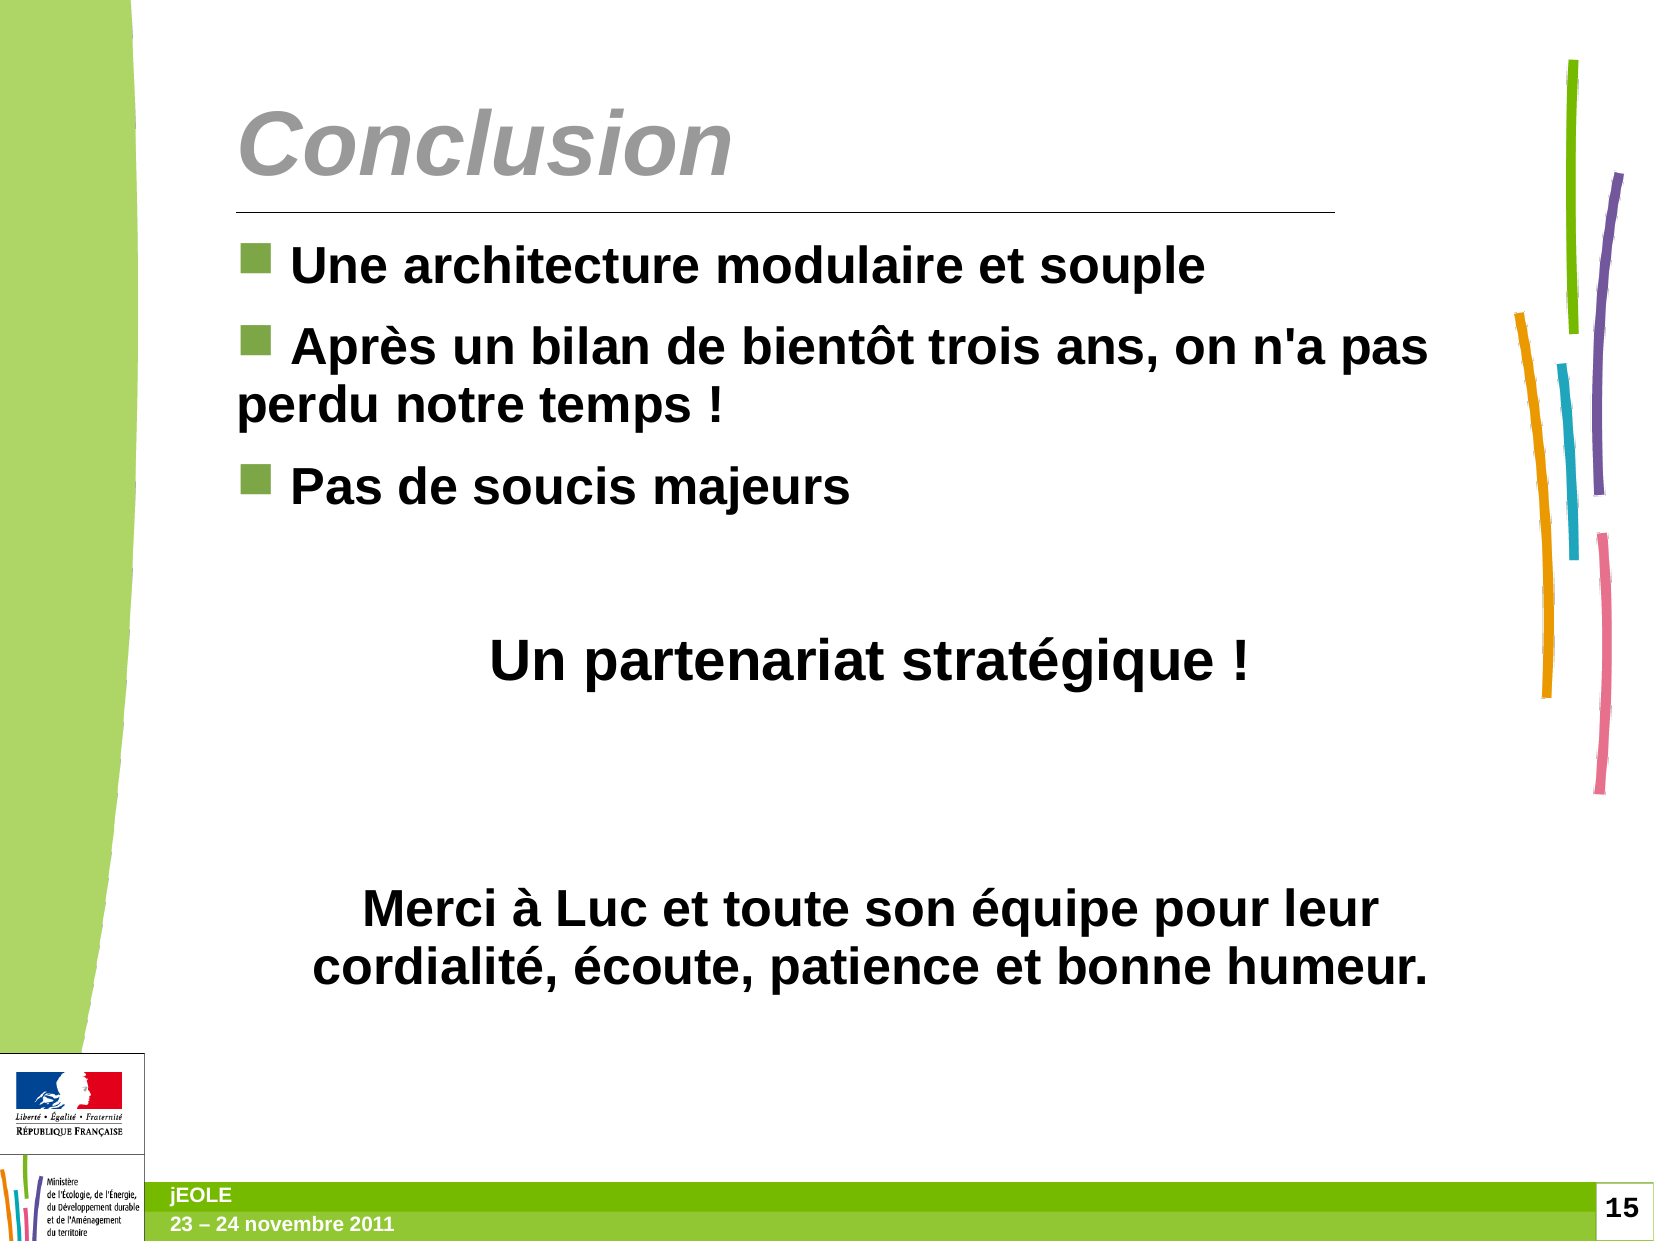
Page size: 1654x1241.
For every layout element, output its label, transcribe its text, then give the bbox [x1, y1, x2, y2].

title Conclusion [236, 69, 1536, 218]
list Une architecture modulaire et souple Après un bilan de bientôt trois ans, on n'a pas perdu notre temps ! Pas de soucis majeurs Un partenariat stratégique ! Merci à Luc et toute son équipe pour leur cordialité, écoute, patience et bonne humeur. [236, 236, 1506, 1108]
picture [0, 0, 1654, 1241]
